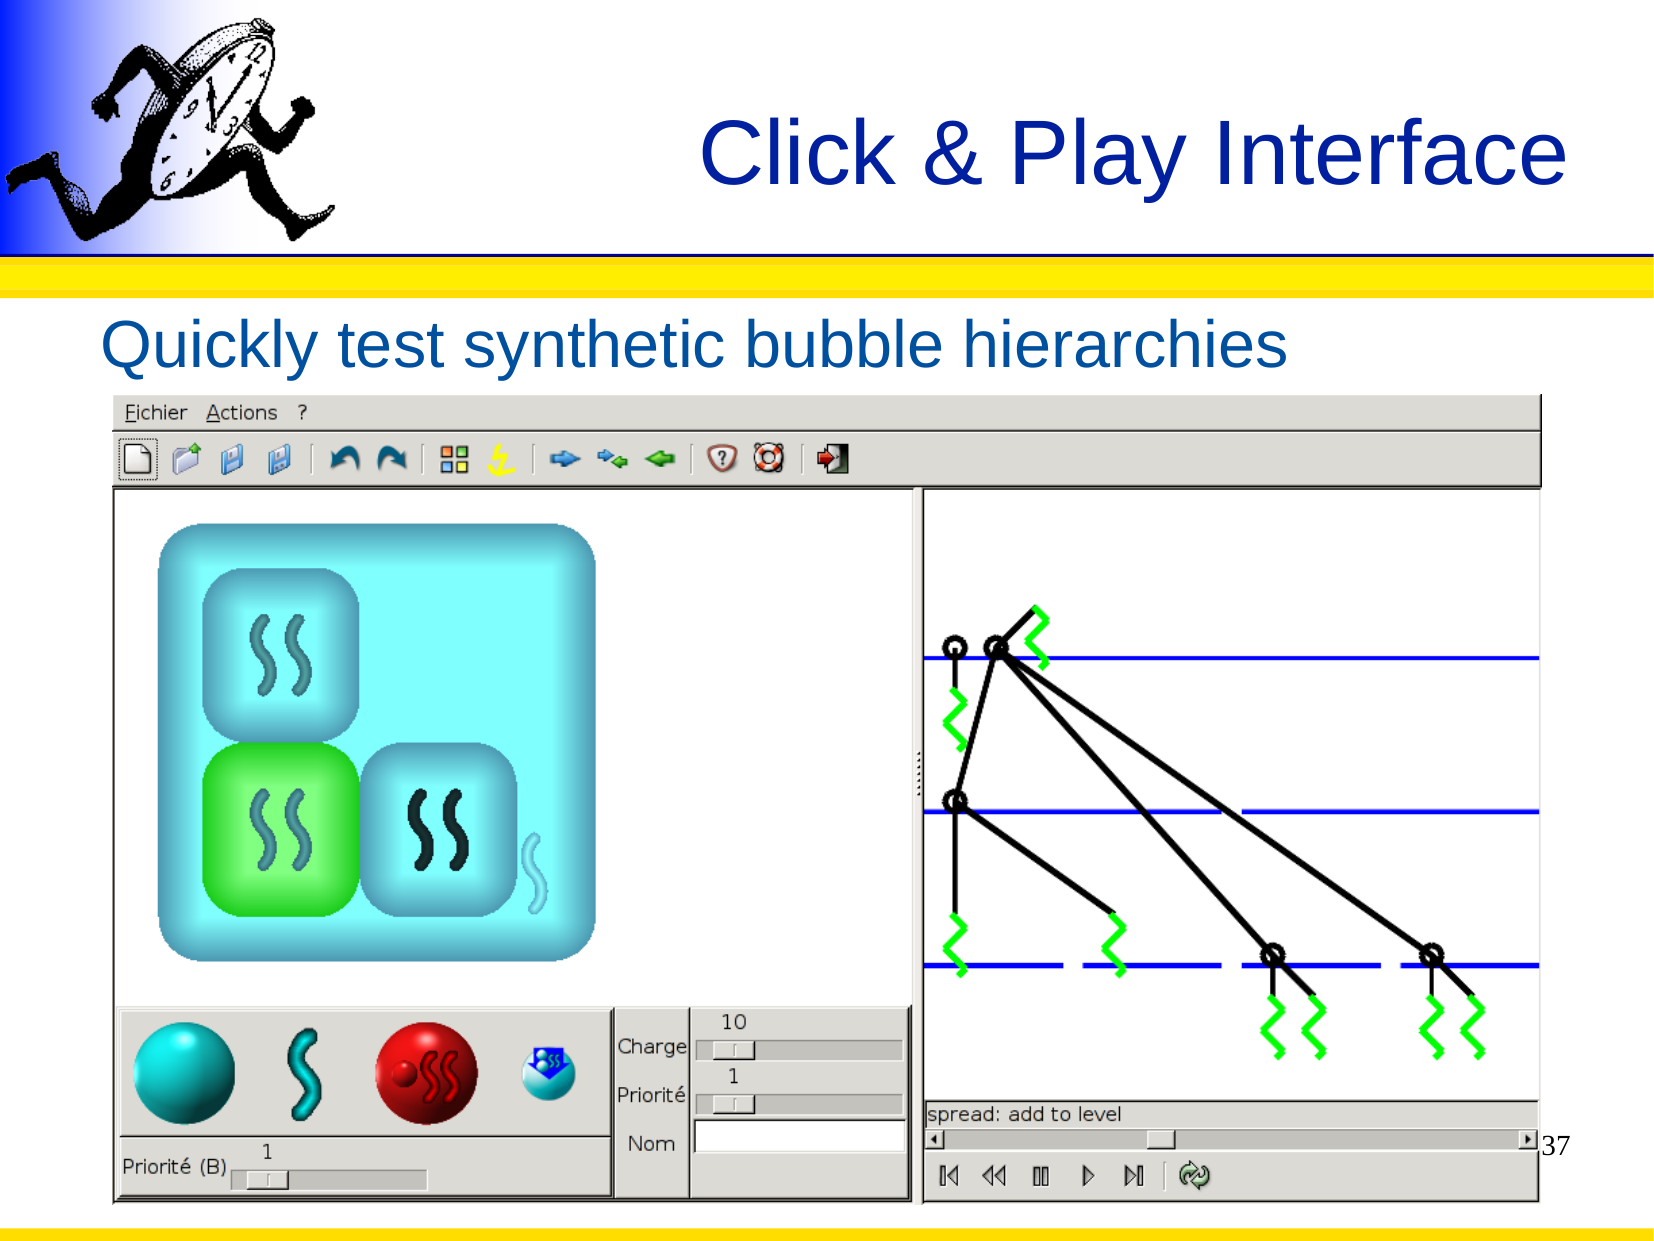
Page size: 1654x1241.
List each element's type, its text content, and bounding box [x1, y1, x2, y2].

list Quickly test synthetic bubble hierarchies [82, 307, 1571, 399]
title Click & Play Interface [372, 56, 1571, 250]
picture [4, 9, 343, 253]
picture [112, 394, 1542, 1205]
